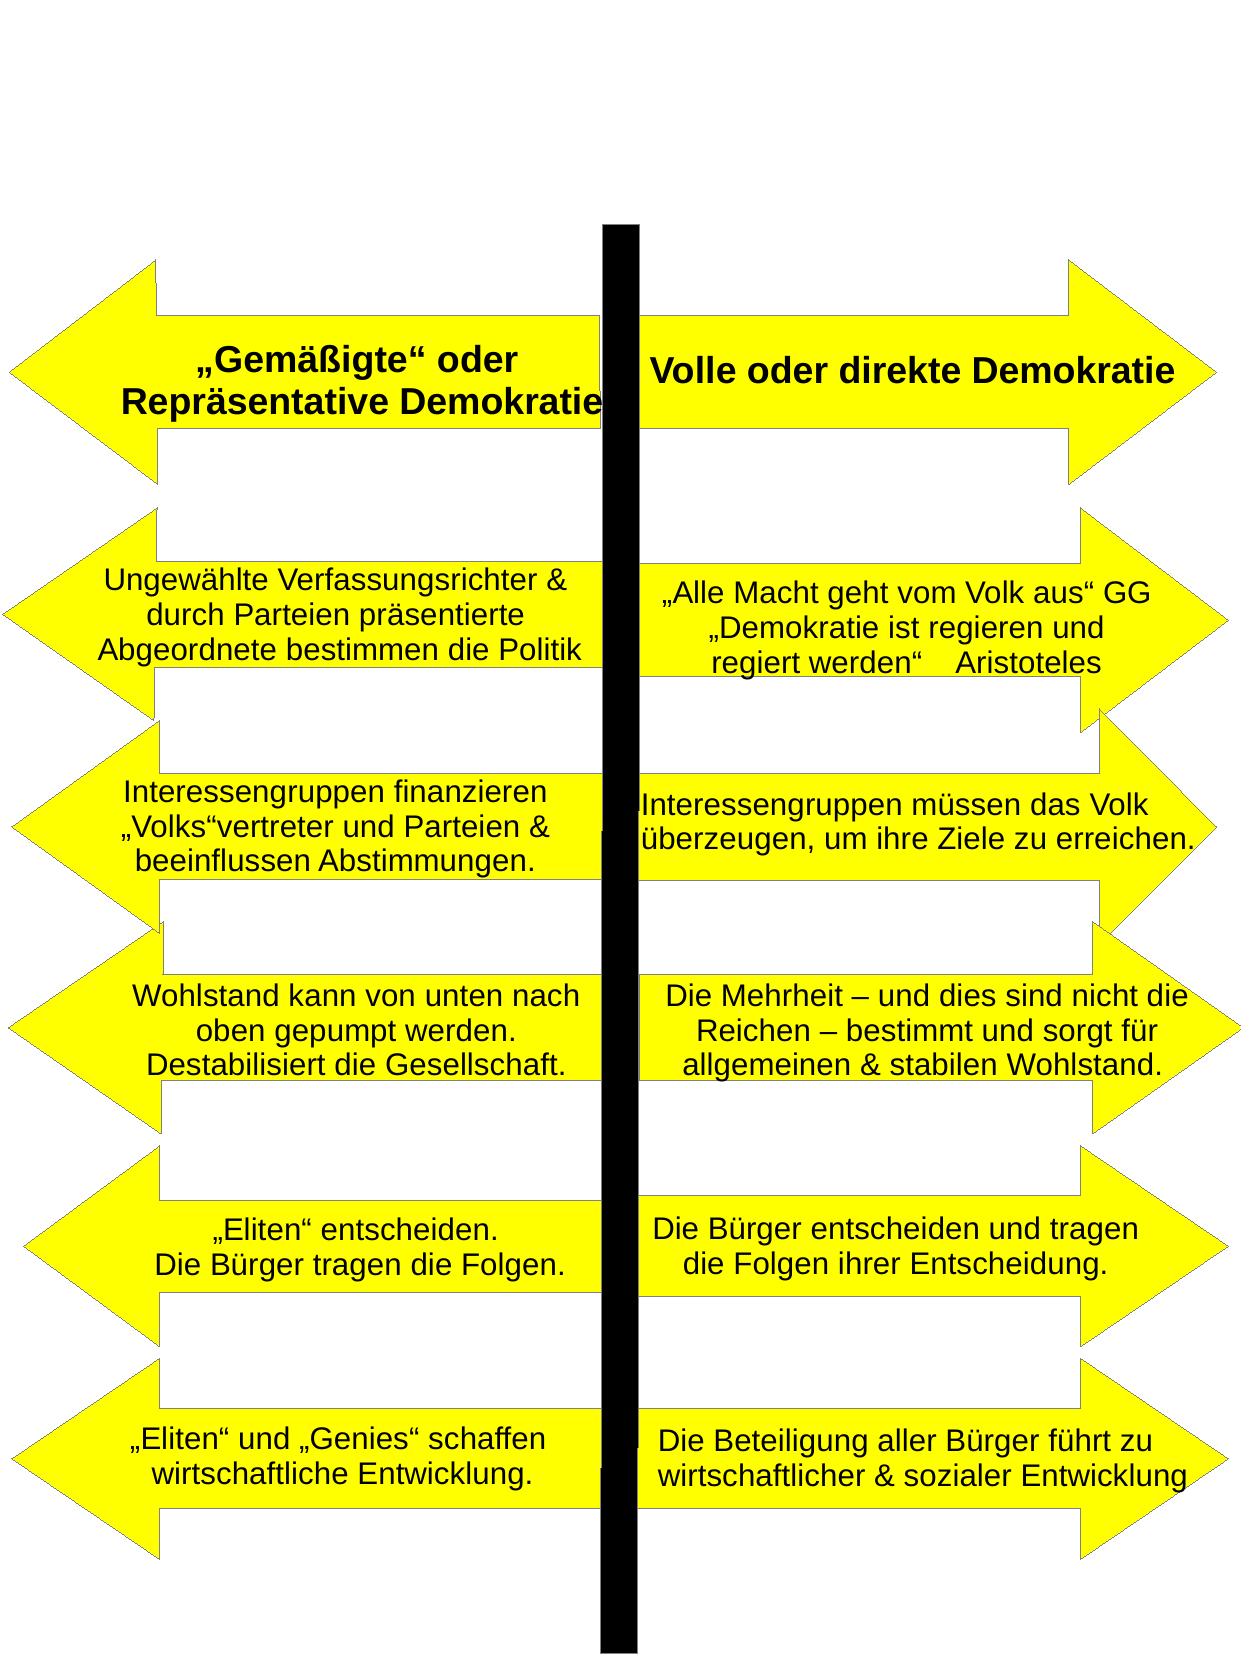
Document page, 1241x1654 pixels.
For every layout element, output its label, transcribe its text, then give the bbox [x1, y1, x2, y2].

text_box Interessengruppen müssen das Volk überzeugen, um ihre Ziele zu erreichen. [639, 779, 1212, 864]
text_box „Gemäßigte“ oder Repräsentative Demokratie [106, 330, 602, 432]
text_box [1213, 1448, 1229, 1470]
text_box „Alle Macht geht vom Volk aus“ GG „Demokratie ist regieren und regiert werden“ Aristoteles [640, 568, 1177, 688]
text_box Volle oder direkte Demokratie [640, 342, 1191, 401]
text_box Die Bürger entscheiden und tragen die Folgen ihrer Entscheidung. [639, 1145, 1229, 1347]
text_box [9, 259, 600, 485]
text_box „Eliten“ entscheiden. Die Bürger tragen die Folgen. [139, 1204, 582, 1312]
text_box [1177, 581, 1229, 660]
text_box Die Beteiligung aller Bürger führt zu wirtschaftlicher & sozialer Entwicklung [643, 1415, 1213, 1501]
text_box [1191, 352, 1217, 392]
text_box [2, 559, 82, 670]
text_box Ungewählte Verfassungsrichter & durch Parteien präsentierte Abgeordnete bestimmen die Politik [82, 555, 598, 675]
text_box [1205, 1000, 1241, 1055]
text_box [1212, 822, 1217, 832]
text_box „Eliten“ und „Genies“ schaffen wirtschaftliche Entwicklung. [82, 1414, 601, 1499]
text_box [89, 675, 155, 721]
text_box Wohlstand kann von unten nach oben gepumpt werden. Destabilisiert die Gesellschaft. [117, 970, 597, 1090]
text_box [88, 507, 158, 555]
text_box Interessengruppen finanzieren „Volks“vertreter und Parteien & beeinflussen Abstimmungen. [106, 766, 574, 886]
text_box [1092, 1090, 1155, 1134]
text_box [11, 224, 1180, 1654]
text_box [8, 720, 164, 1134]
text_box Die Mehrheit – und dies sind nicht die Reichen – bestimmt und sorgt für allgemeinen & stabilen Wohlstand. [650, 970, 1205, 1090]
